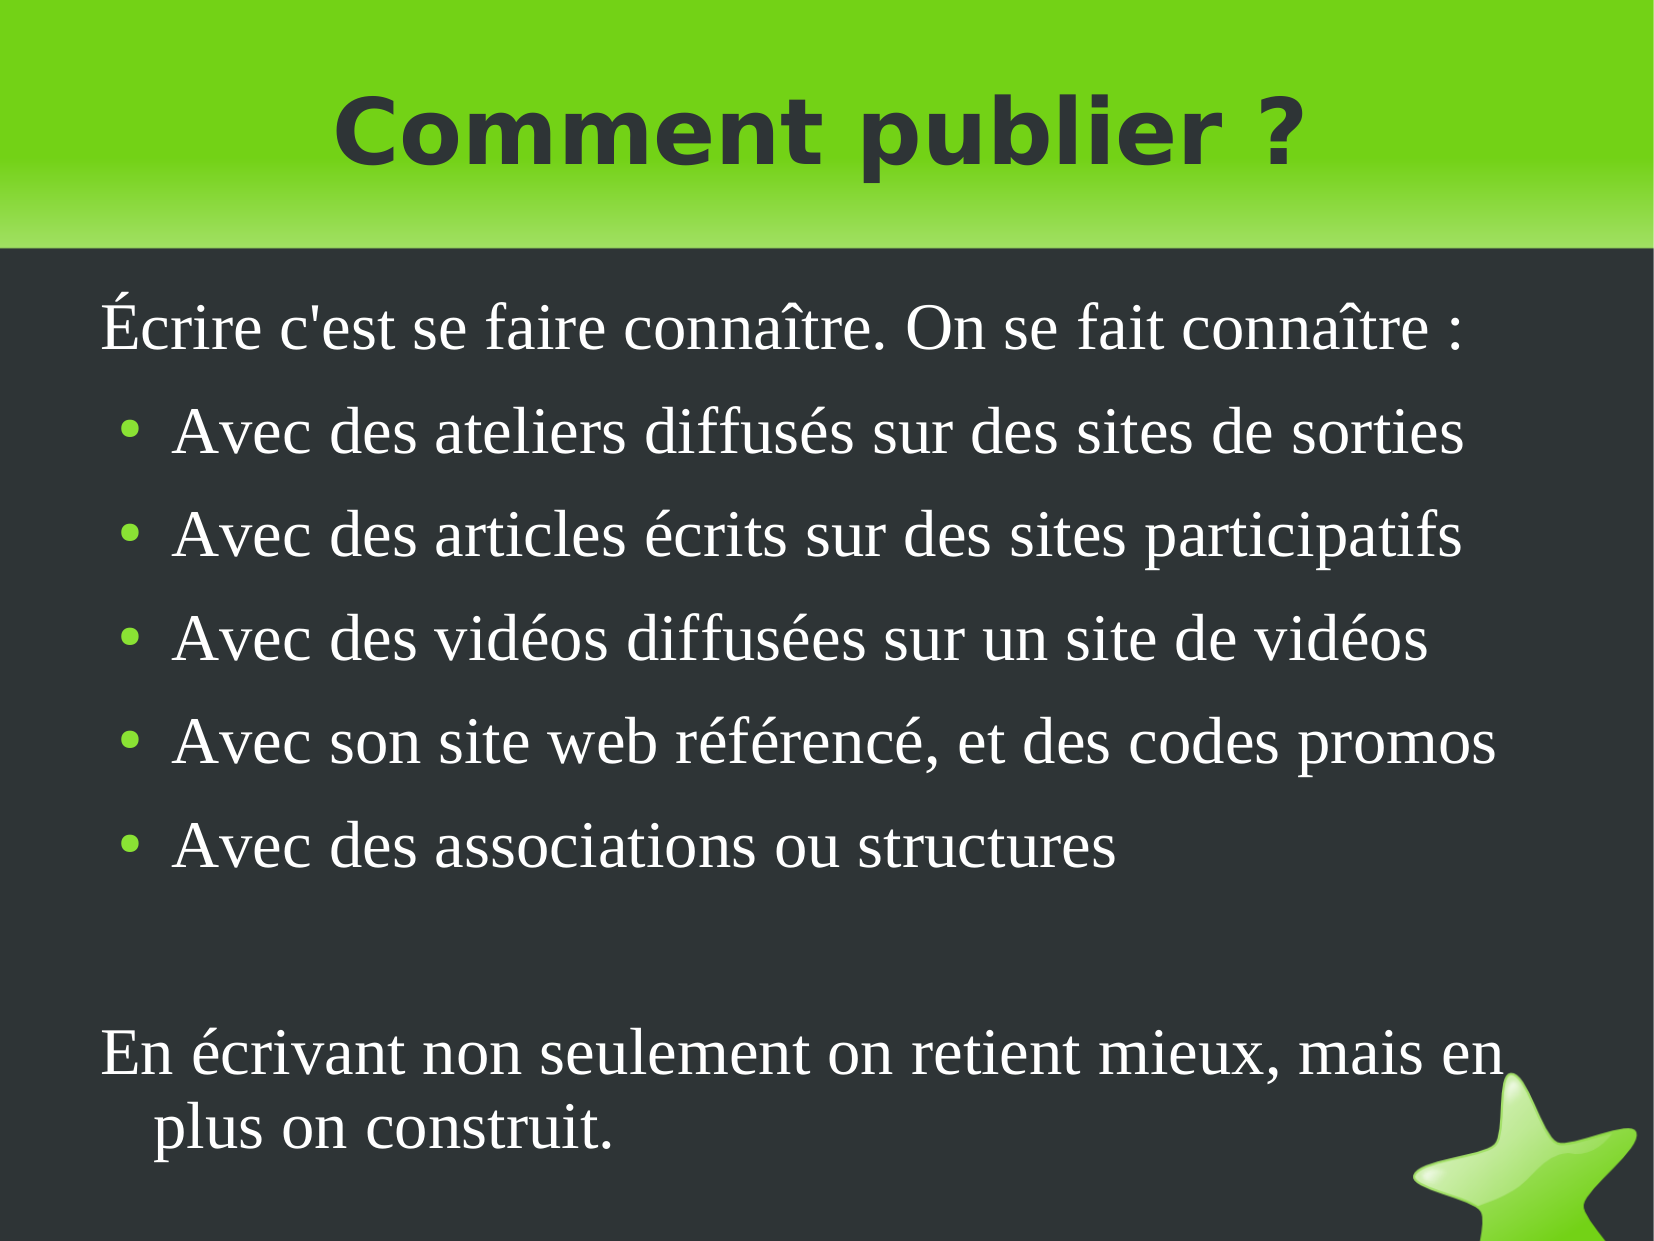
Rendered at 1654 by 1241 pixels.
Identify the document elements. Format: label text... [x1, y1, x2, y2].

title Comment publier ? [76, 36, 1565, 229]
list Écrire c'est se faire connaître. On se fait connaître : Avec des ateliers diffusés sur des sites de sorties Avec des articles écrits sur des sites participatifs Avec des vidéos diffusées sur un site de vidéos Avec son site web référencé, et des codes promos Avec des associations ou structures En écrivant non seulement on retient mieux, mais en plus on construit. [82, 290, 1571, 1225]
picture [0, 0, 1654, 1241]
